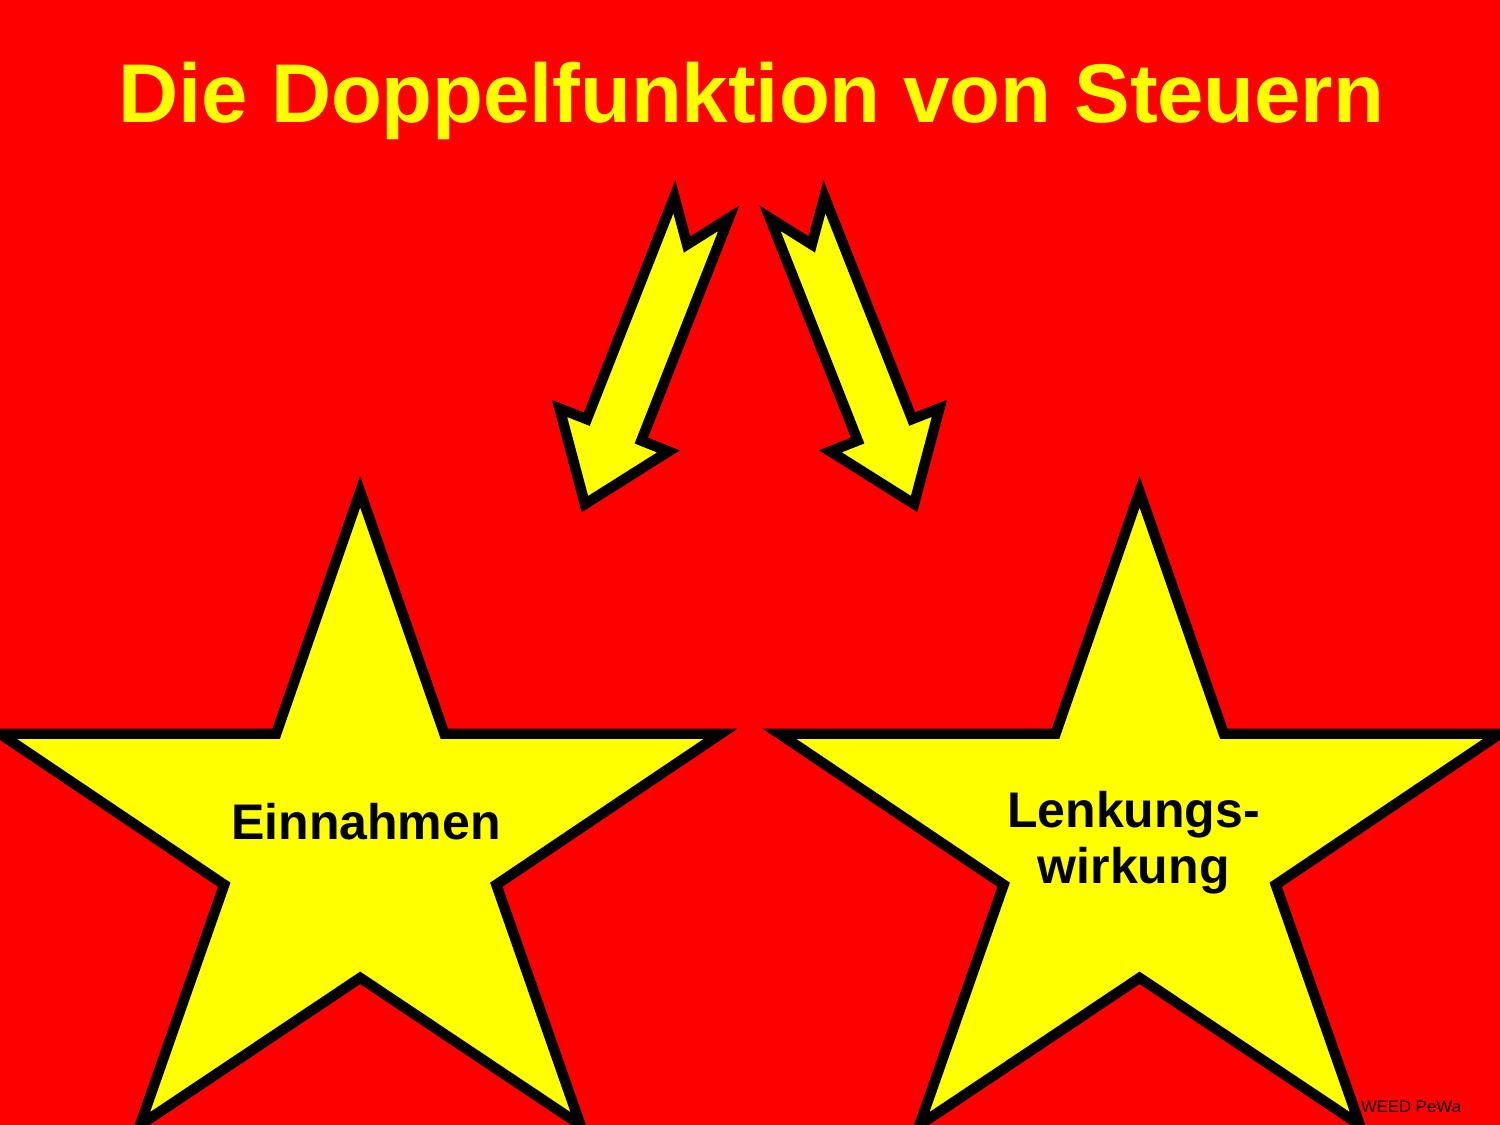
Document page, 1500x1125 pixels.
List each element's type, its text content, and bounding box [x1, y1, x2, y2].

text_box [0, 491, 721, 857]
text_box [779, 491, 1500, 857]
text_box [769, 196, 940, 504]
text_box [559, 196, 729, 505]
title Die Doppelfunktion von Steuern [76, 0, 1427, 188]
text_box Lenkungs-wirkung [950, 774, 1317, 902]
text_box WEED PeWa [1346, 1089, 1500, 1125]
text_box Einnahmen [183, 786, 550, 859]
text_box [140, 859, 581, 1125]
text_box [919, 902, 1348, 1125]
